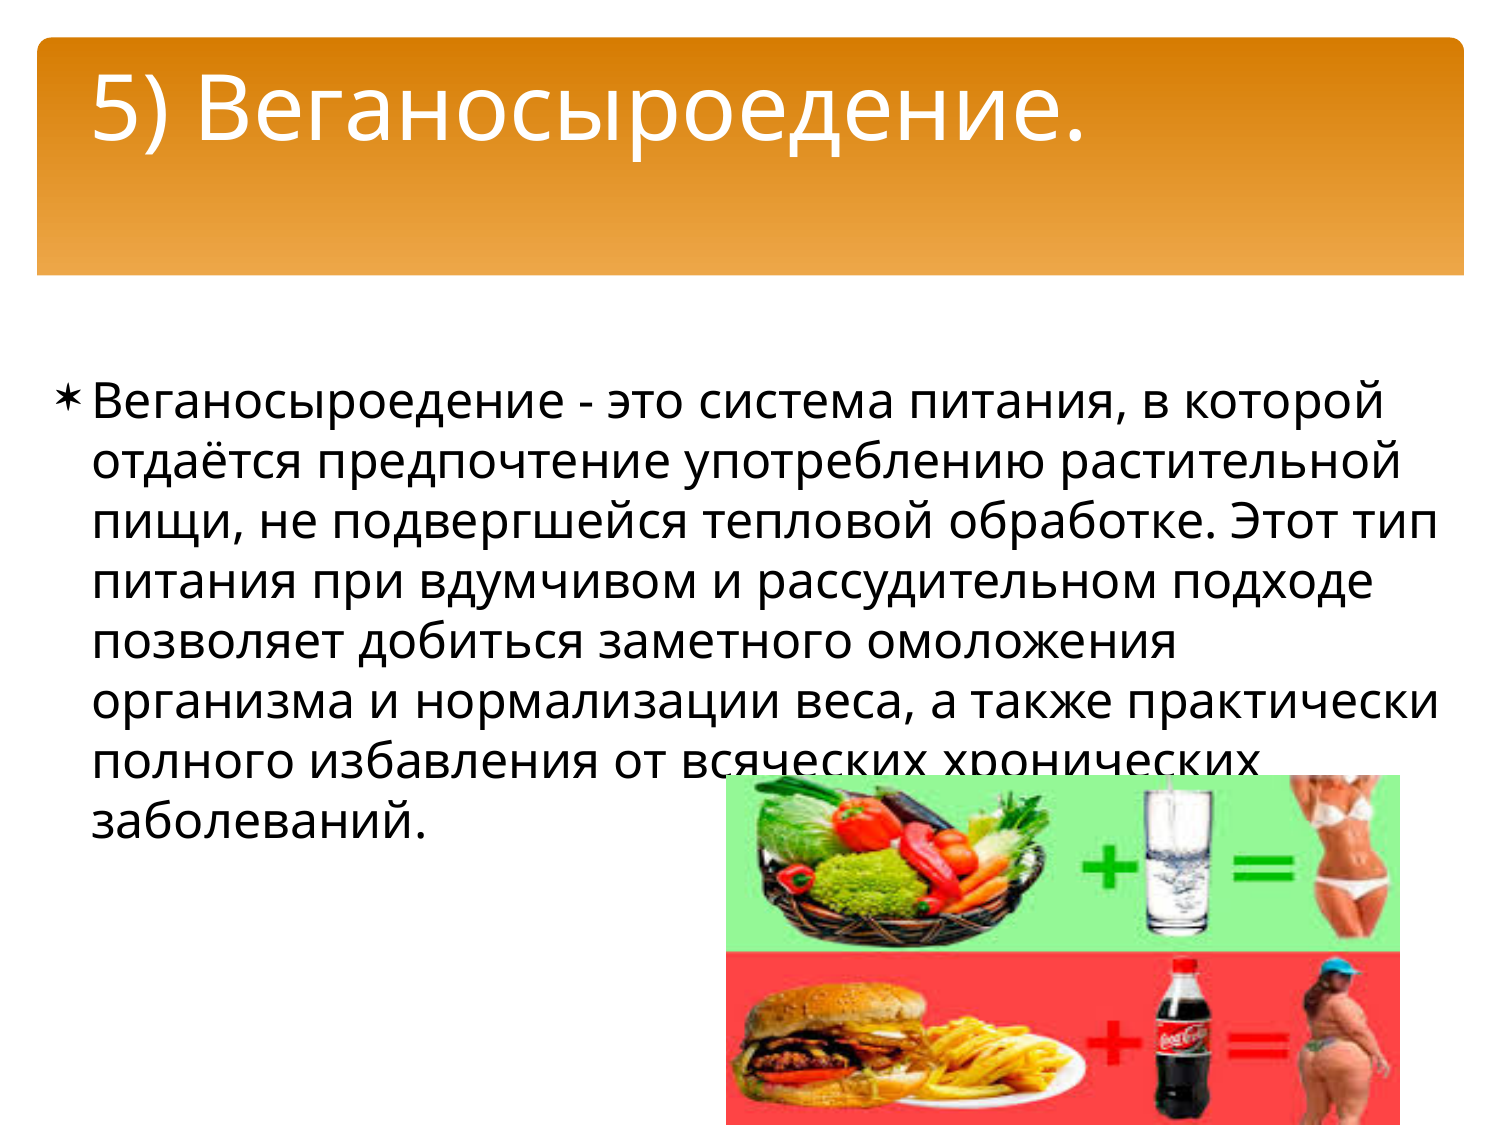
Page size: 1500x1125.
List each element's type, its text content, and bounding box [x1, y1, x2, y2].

text_box Веганосыроедение - это система питания, в которой отдаётся предпочтение употреблению растительной пищи, не подвергшейся тепловой обработке. Этот тип питания при вдумчивом и рассудительном подходе позволяет добиться заметного омоложения организма и нормализации веса, а также практически полного избавления от всяческих хронических заболеваний. [41, 361, 1459, 1083]
text_box 5) Веганосыроедение. [75, 55, 1425, 261]
picture [726, 775, 1400, 1125]
